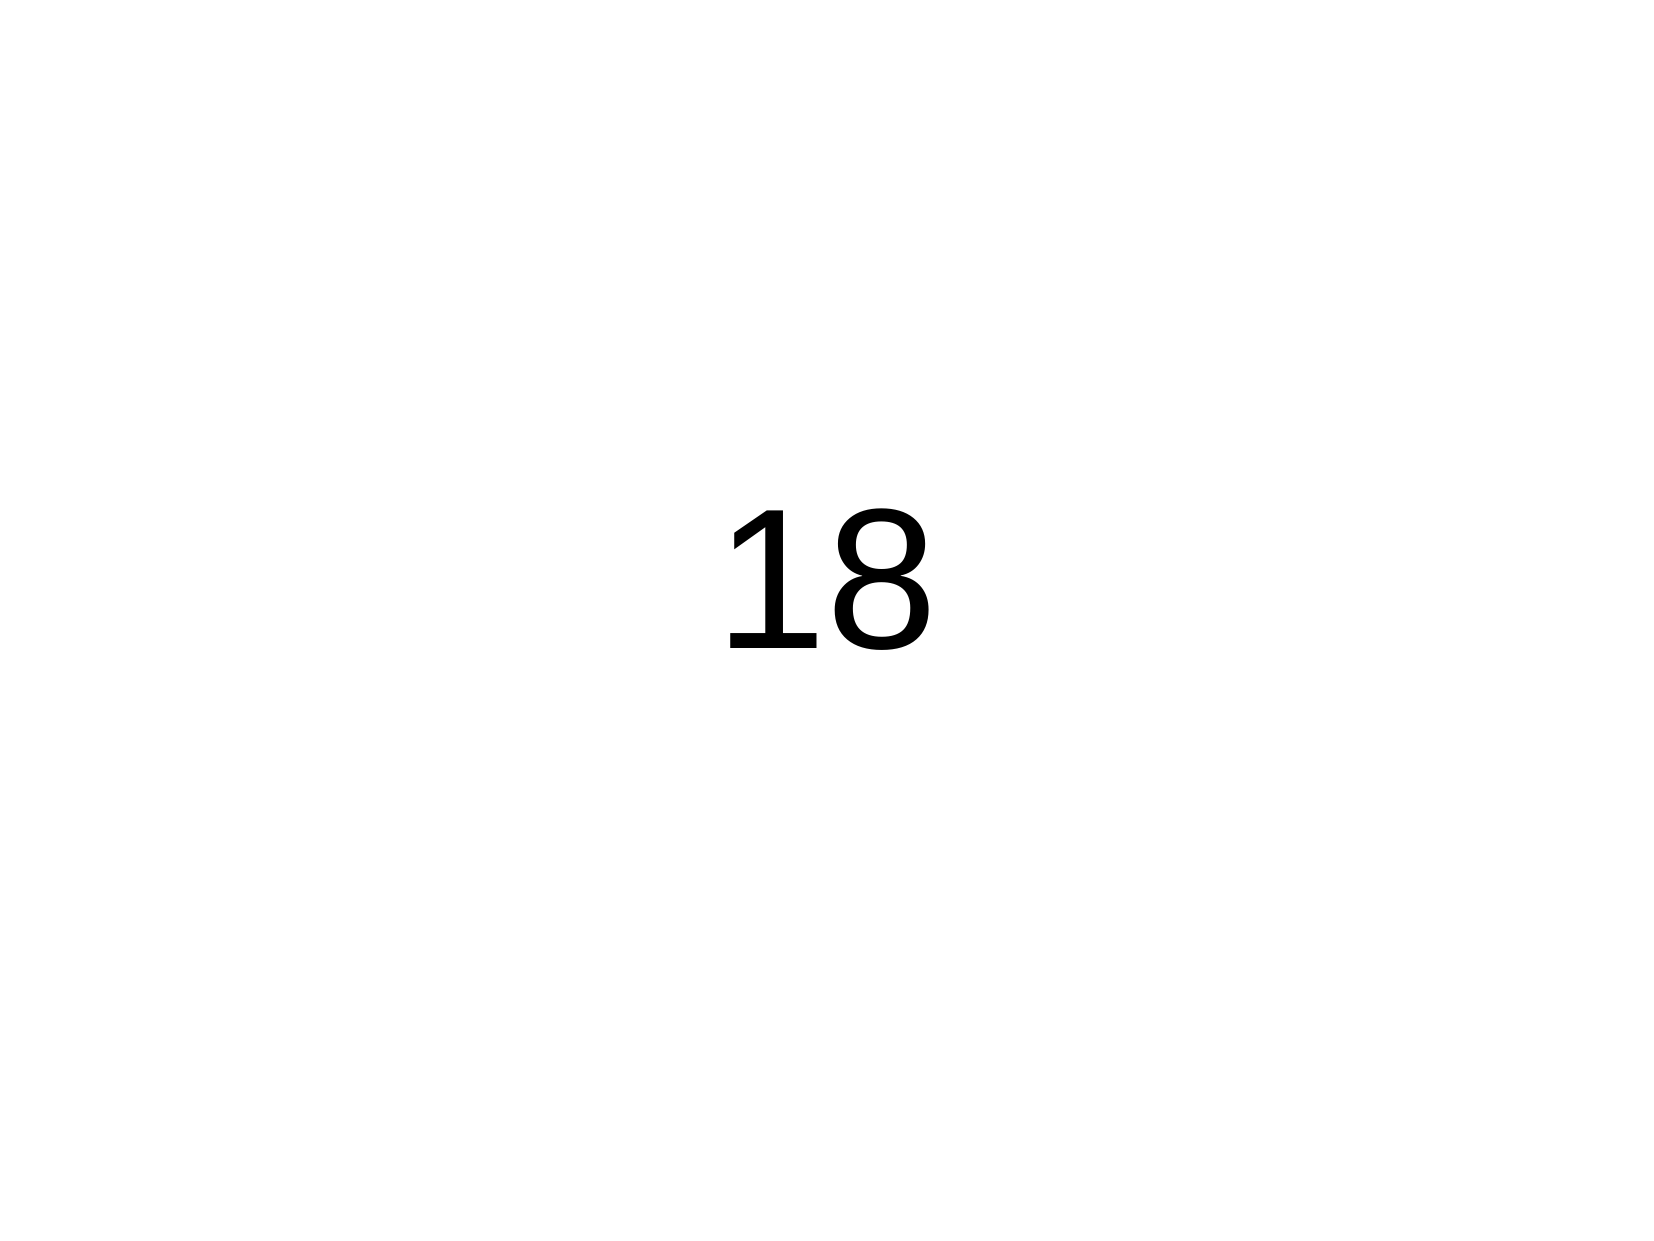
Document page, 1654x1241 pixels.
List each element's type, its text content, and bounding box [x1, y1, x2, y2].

subtitle 18 [82, 49, 1571, 1109]
